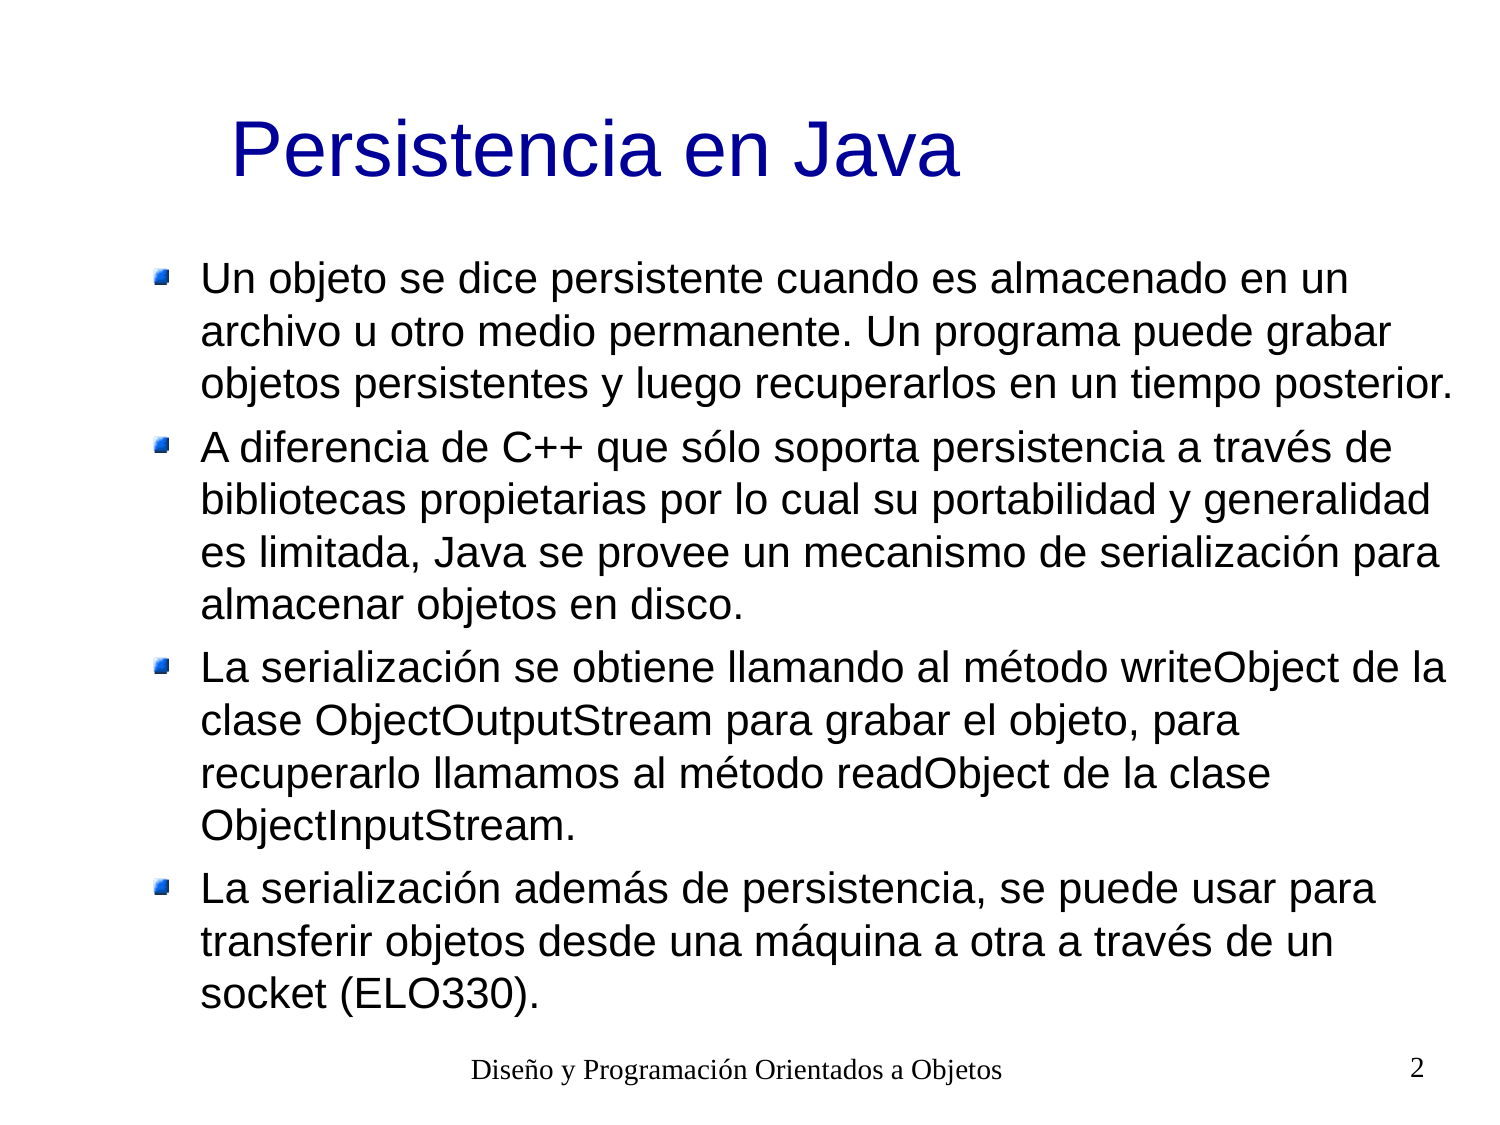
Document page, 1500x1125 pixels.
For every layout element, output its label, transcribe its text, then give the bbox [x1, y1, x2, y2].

title Persistencia en Java [187, 37, 1466, 201]
list Un objeto se dice persistente cuando es almacenado en un archivo u otro medio permanente. Un programa puede grabar objetos persistentes y luego recuperarlos en un tiempo posterior. A diferencia de C++ que sólo soporta persistencia a través de bibliotecas propietarias por lo cual su portabilidad y generalidad es limitada, Java se provee un mecanismo de serialización para almacenar objetos en disco. La serialización se obtiene llamando al método writeObject de la clase ObjectOutputStream para grabar el objeto, para recuperarlo llamamos al método readObject de la clase ObjectInputStream. La serialización además de persistencia, se puede usar para transferir objetos desde una máquina a otra a través de un socket (ELO330). [137, 249, 1463, 1040]
